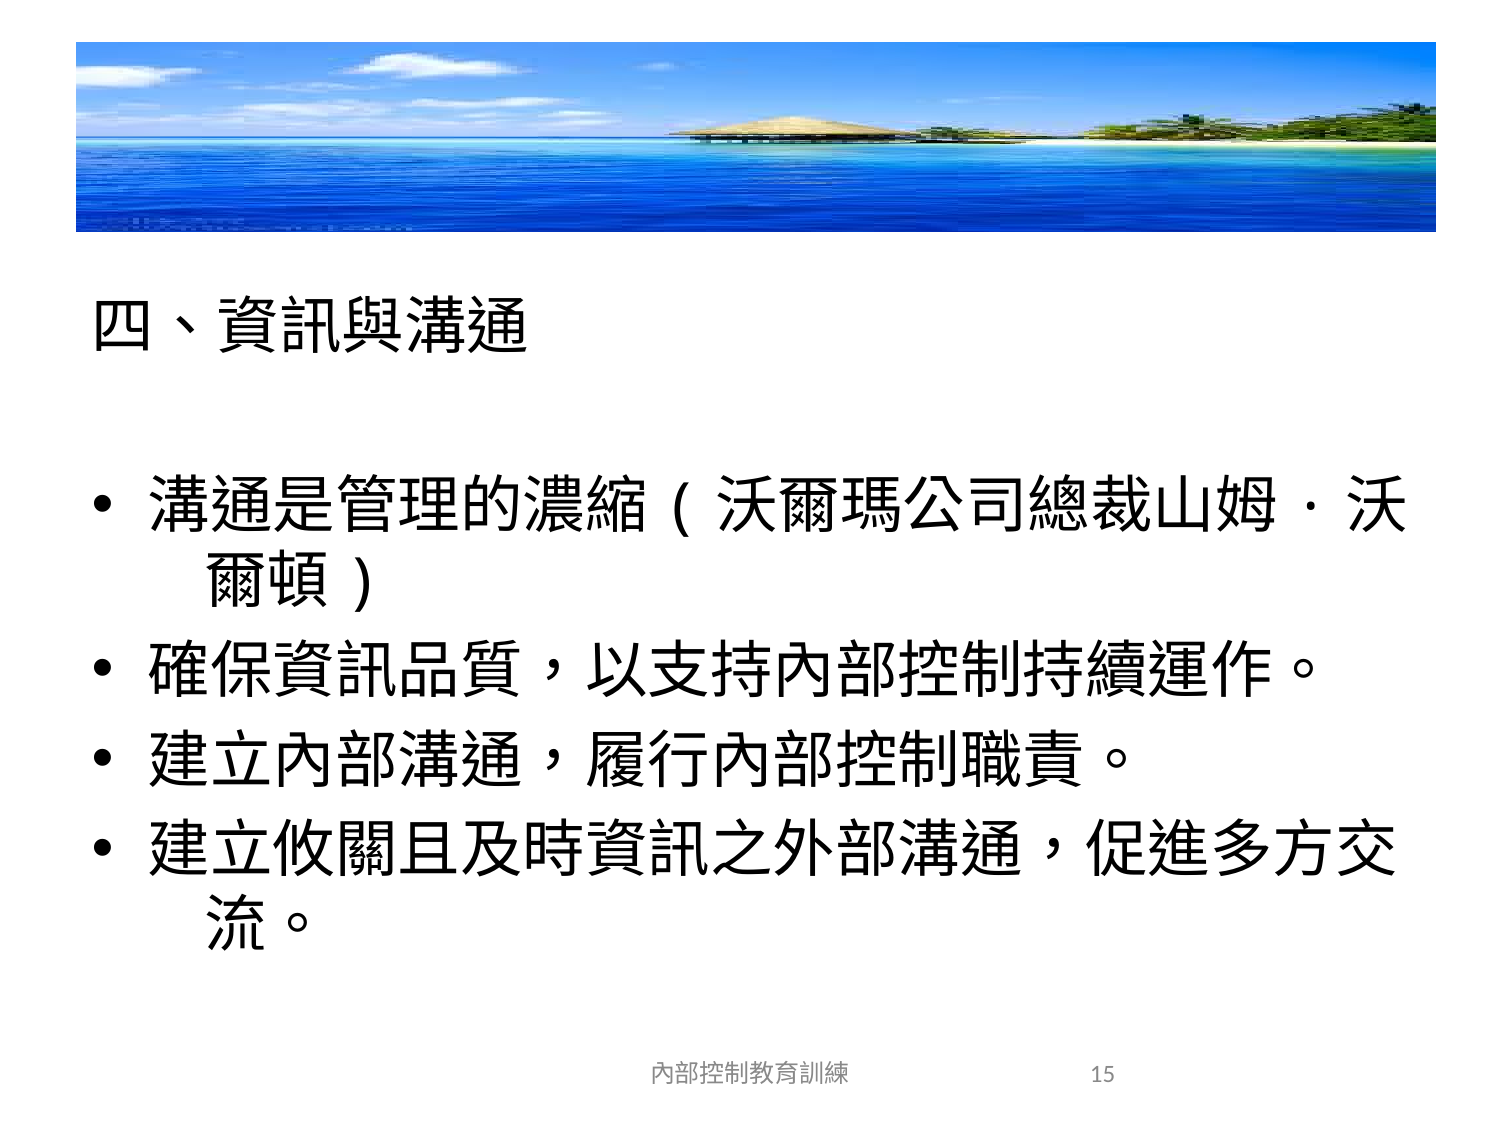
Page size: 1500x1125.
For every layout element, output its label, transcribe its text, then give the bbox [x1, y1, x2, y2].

list 四、資訊與溝通 溝通是管理的濃縮(沃爾瑪公司總裁山姆·沃爾頓) 確保資訊品質，以支持內部控制持續運作。 建立內部溝通，履行內部控制職責。 建立攸關且及時資訊之外部溝通，促進多方交流。 [76, 278, 1436, 1000]
text_box 15 [1074, 1042, 1426, 1103]
text_box 內部控制教育訓練 [512, 1042, 988, 1103]
